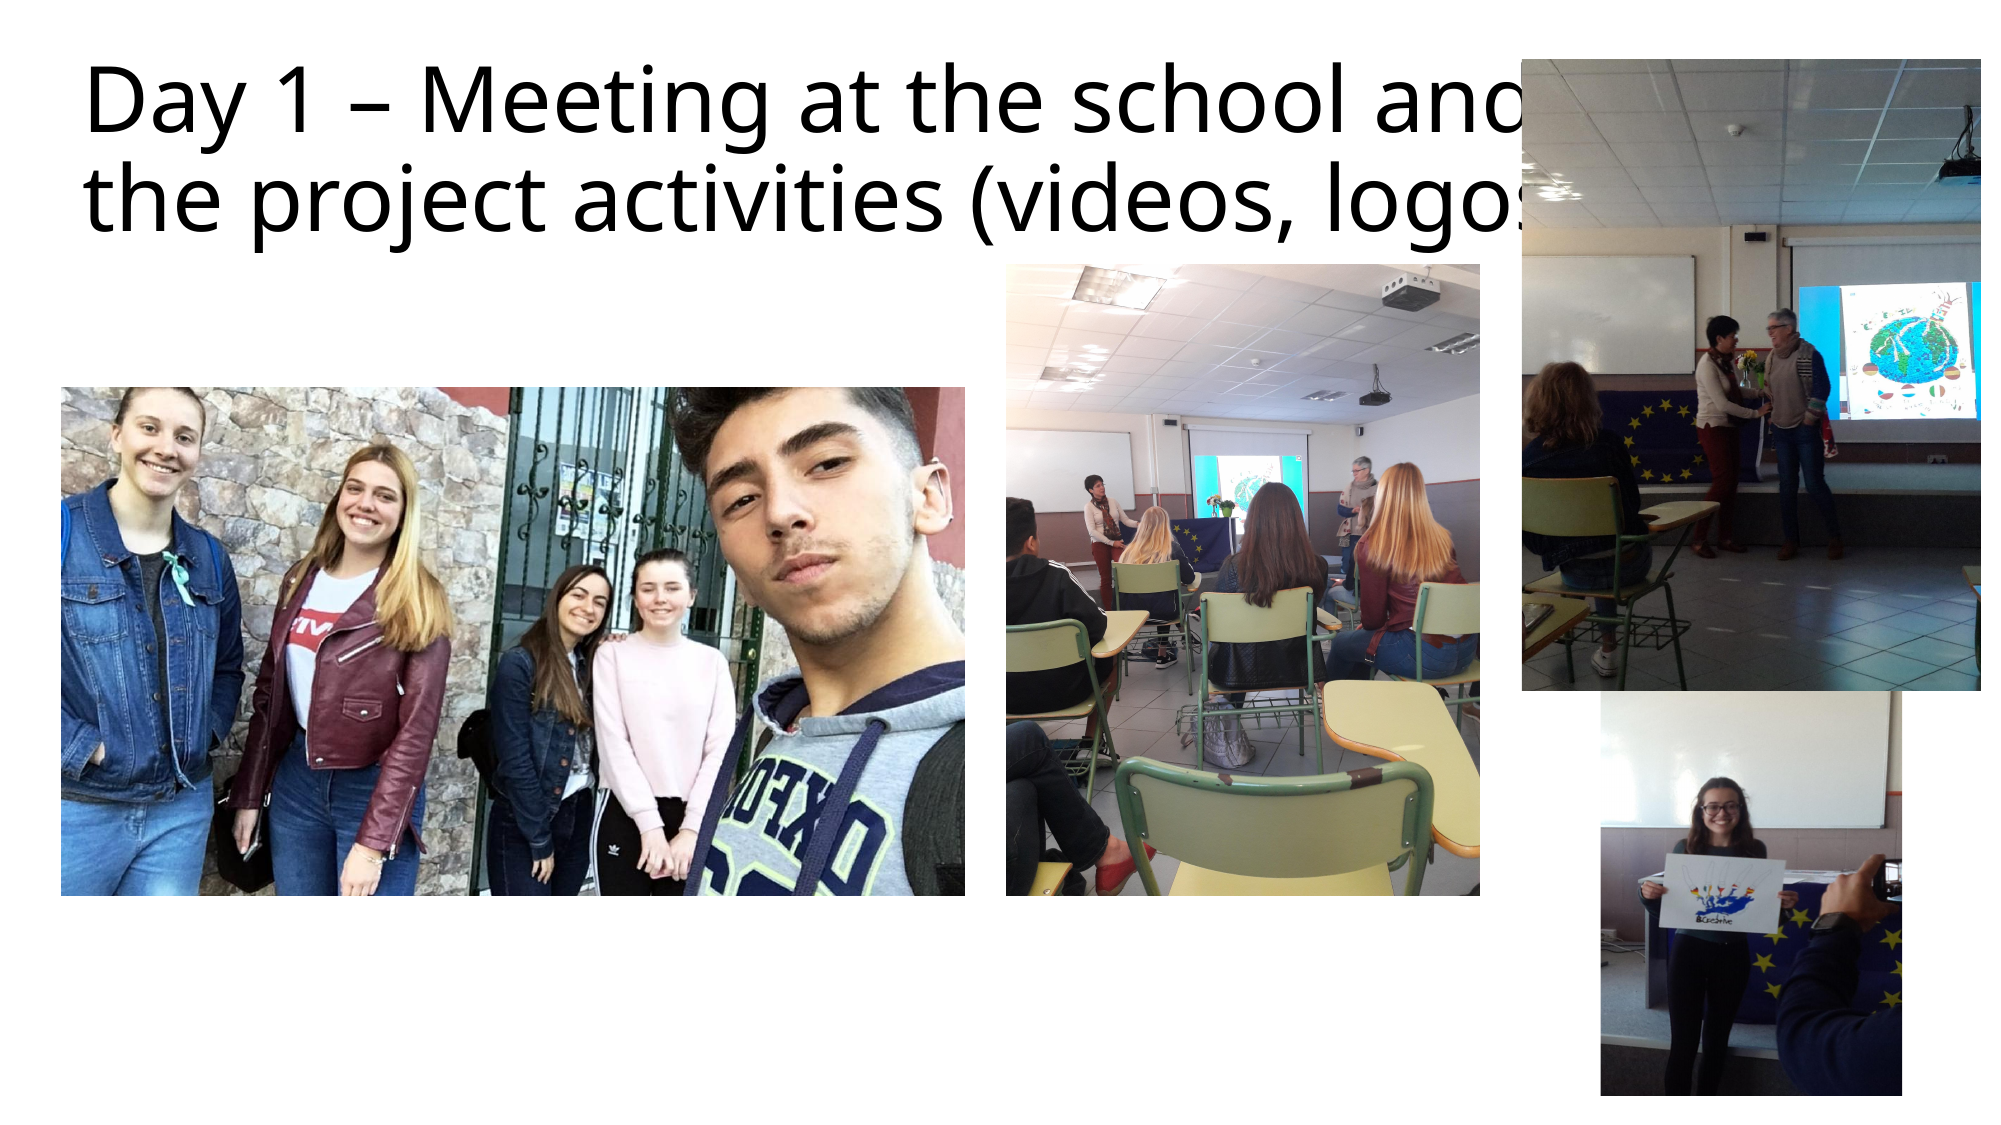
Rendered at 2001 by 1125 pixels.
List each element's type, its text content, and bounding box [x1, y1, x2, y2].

picture [1006, 264, 1480, 896]
picture [1521, 59, 1981, 1096]
picture [61, 387, 965, 896]
title Day 1 – Meeting at the school and the project activities (videos, logos etc.) [67, 45, 1793, 264]
